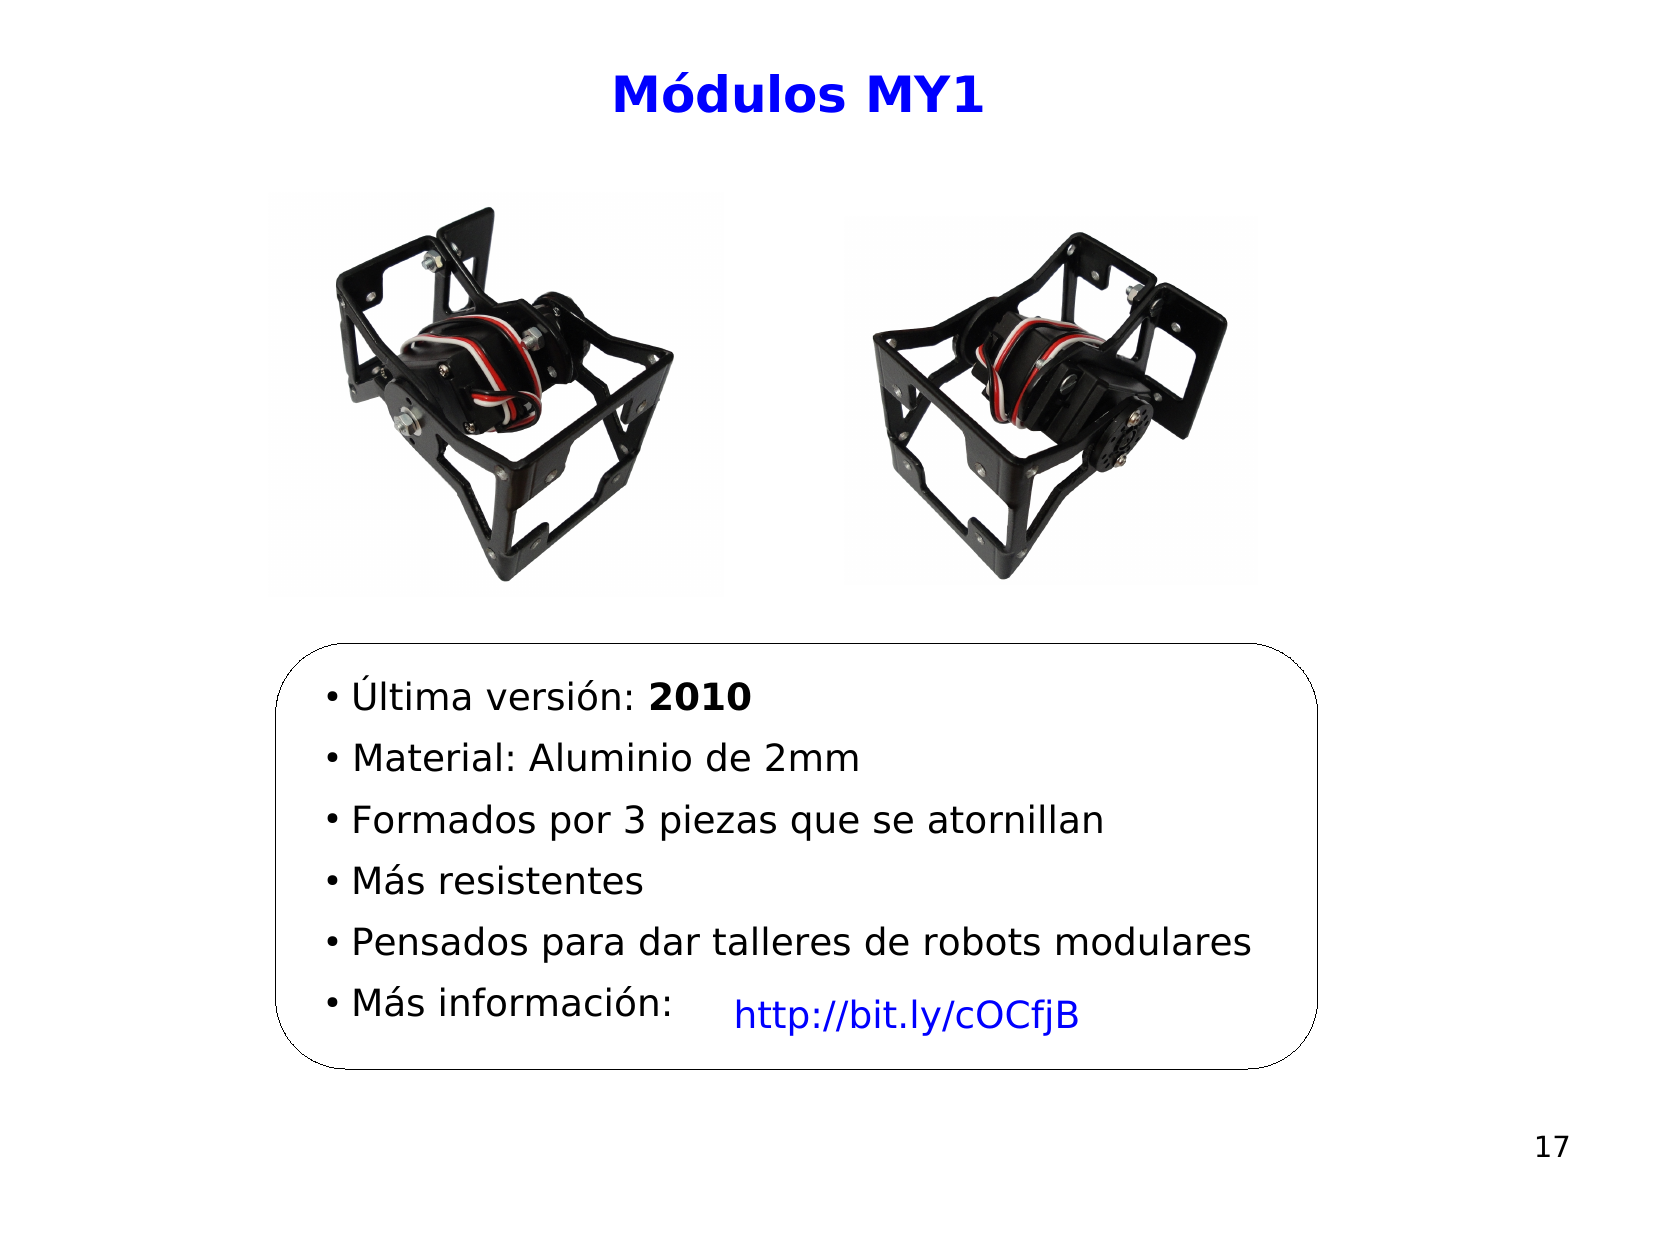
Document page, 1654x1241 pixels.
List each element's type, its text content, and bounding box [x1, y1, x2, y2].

text_box http://bit.ly/cOCfjB [718, 985, 1096, 1045]
picture [268, 192, 724, 597]
text_box Módulos MY1 [596, 58, 1001, 132]
text_box Última versión: 2010 Material: Aluminio de 2mm Formados por 3 piezas que se atornillan Más resistentes Pensados para dar talleres de robots modulares Más información: [311, 668, 1268, 1056]
picture [844, 216, 1258, 585]
